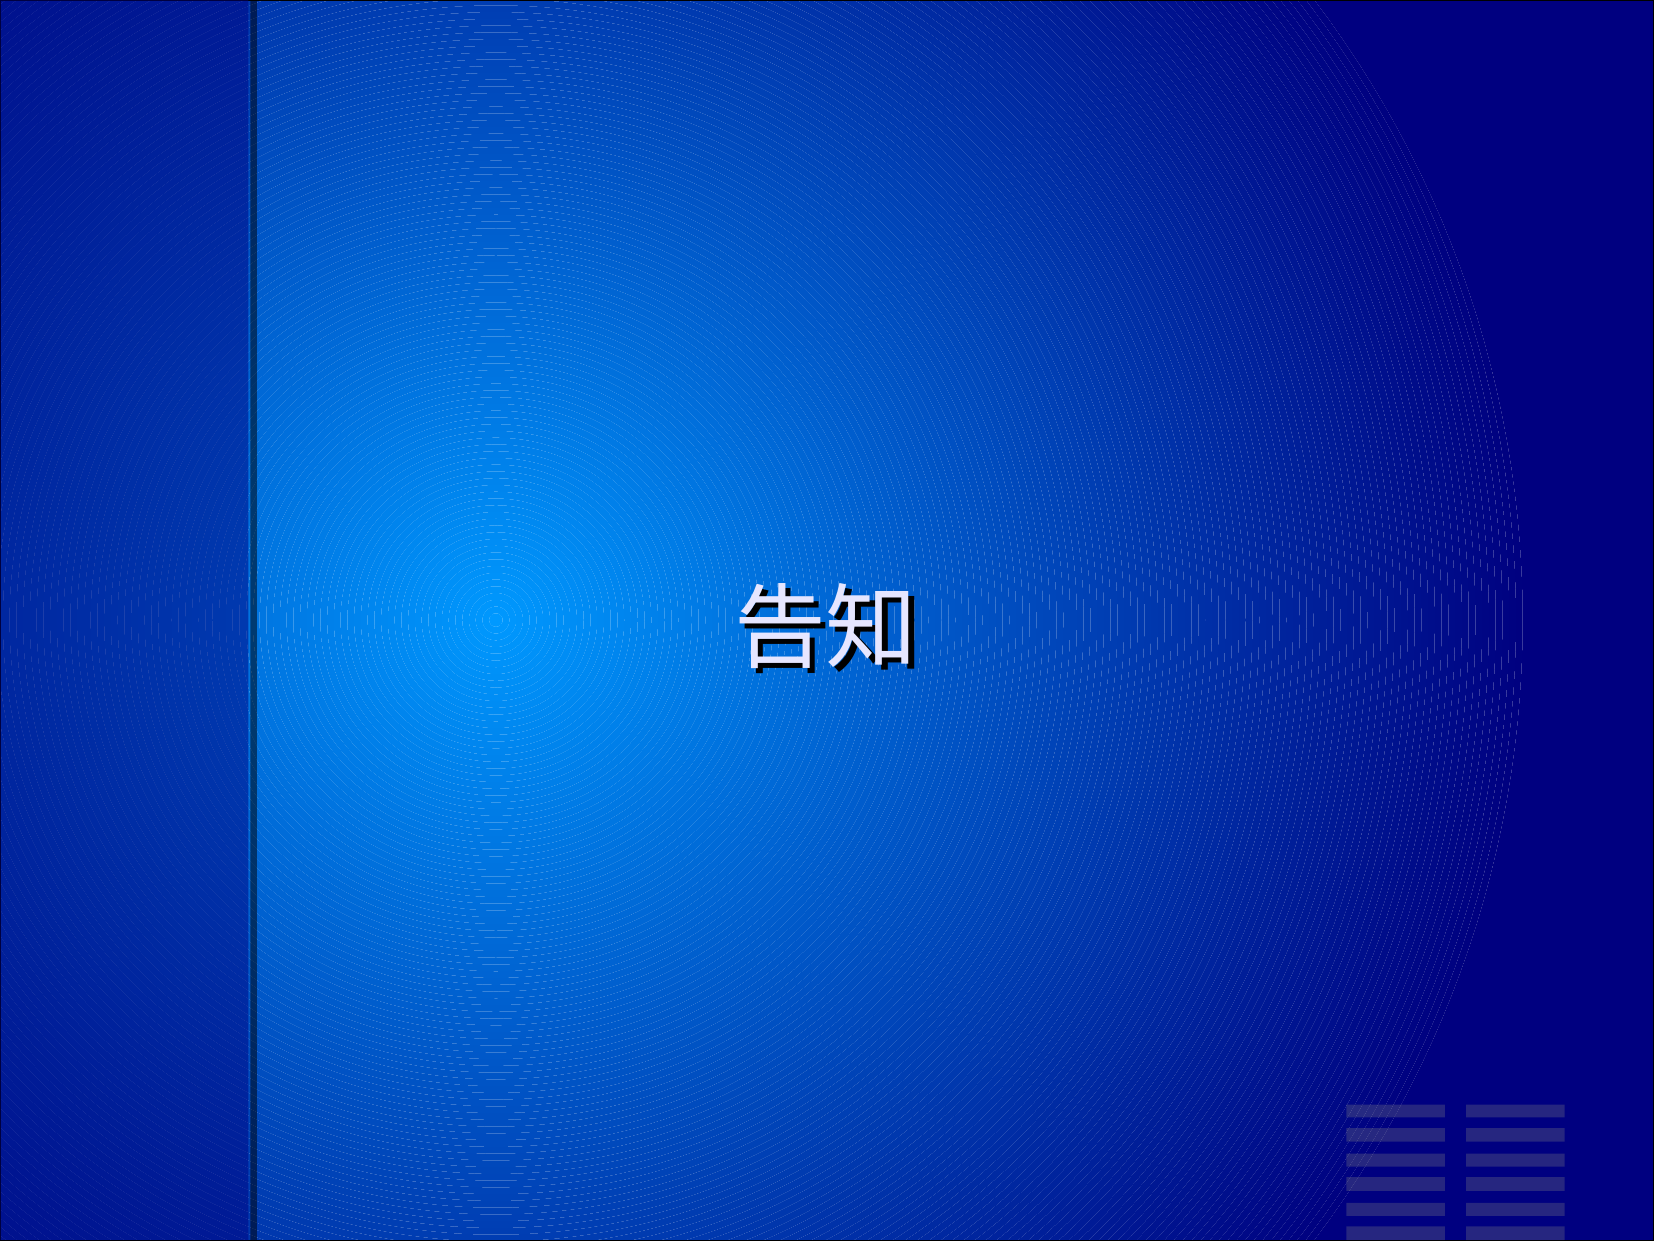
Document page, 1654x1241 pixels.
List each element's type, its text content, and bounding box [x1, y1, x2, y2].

title 告知 [119, 516, 1533, 724]
